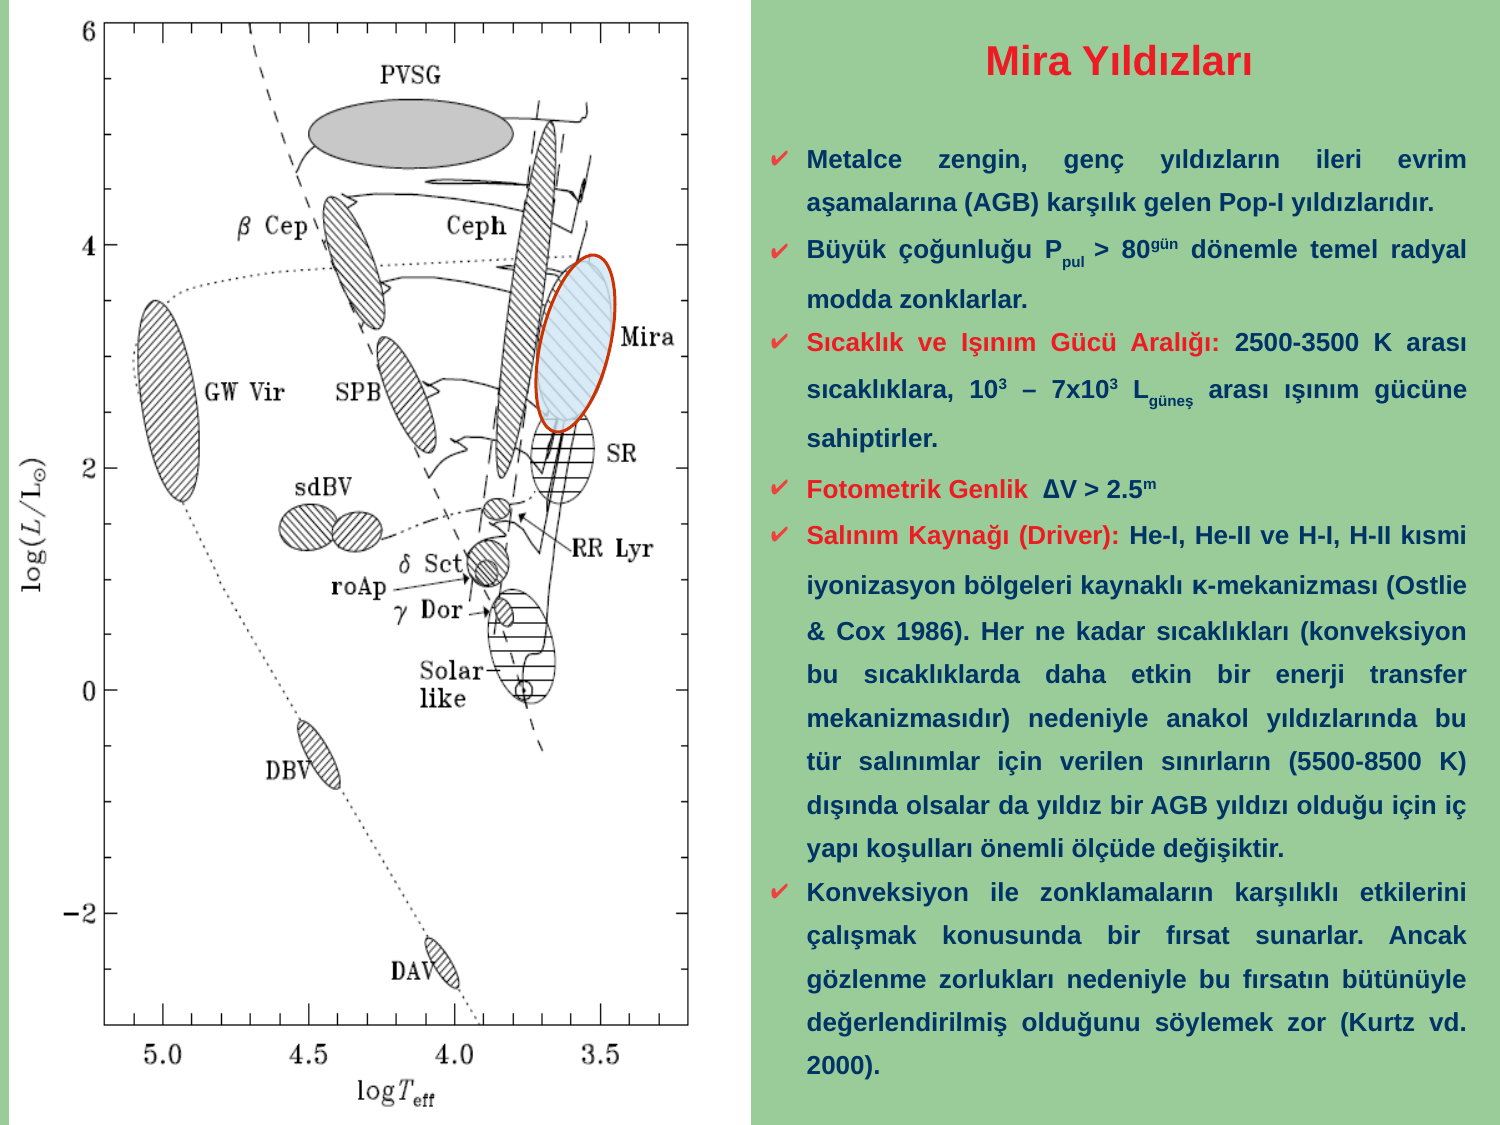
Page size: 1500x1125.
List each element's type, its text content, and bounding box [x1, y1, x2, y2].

picture [9, 0, 751, 1125]
text_box Mira Yıldızları Metalce zengin, genç yıldızların ileri evrim aşamalarına (AGB) karşılık gelen Pop-I yıldızlarıdır. Büyük çoğunluğu Ppul > 80gün dönemle temel radyal modda zonklarlar. Sıcaklık ve Işınım Gücü Aralığı: 2500-3500 K arası sıcaklıklara, 103 – 7x103 Lgüneş arası ışınım gücüne sahiptirler. Fotometrik Genlik ΔV > 2.5m Salınım Kaynağı (Driver): He-I, He-II ve H-I, H-II kısmi iyonizasyon bölgeleri kaynaklı κ-mekanizması (Ostlie & Cox 1986). Her ne kadar sıcaklıkları (konveksiyon bu sıcaklıklarda daha etkin bir enerji transfer mekanizmasıdır) nedeniyle anakol yıldızlarında bu tür salınımlar için verilen sınırların (5500-8500 K) dışında olsalar da yıldız bir AGB yıldızı olduğu için iç yapı koşulları önemli ölçüde değişiktir. Konveksiyon ile zonklamaların karşılıklı etkilerini çalışmak konusunda bir fırsat sunarlar. Ancak gözlenme zorlukları nedeniyle bu fırsatın bütünüyle değerlendirilmiş olduğunu söylemek zor (Kurtz vd. 2000). [756, 29, 1483, 1105]
text_box [535, 255, 616, 432]
